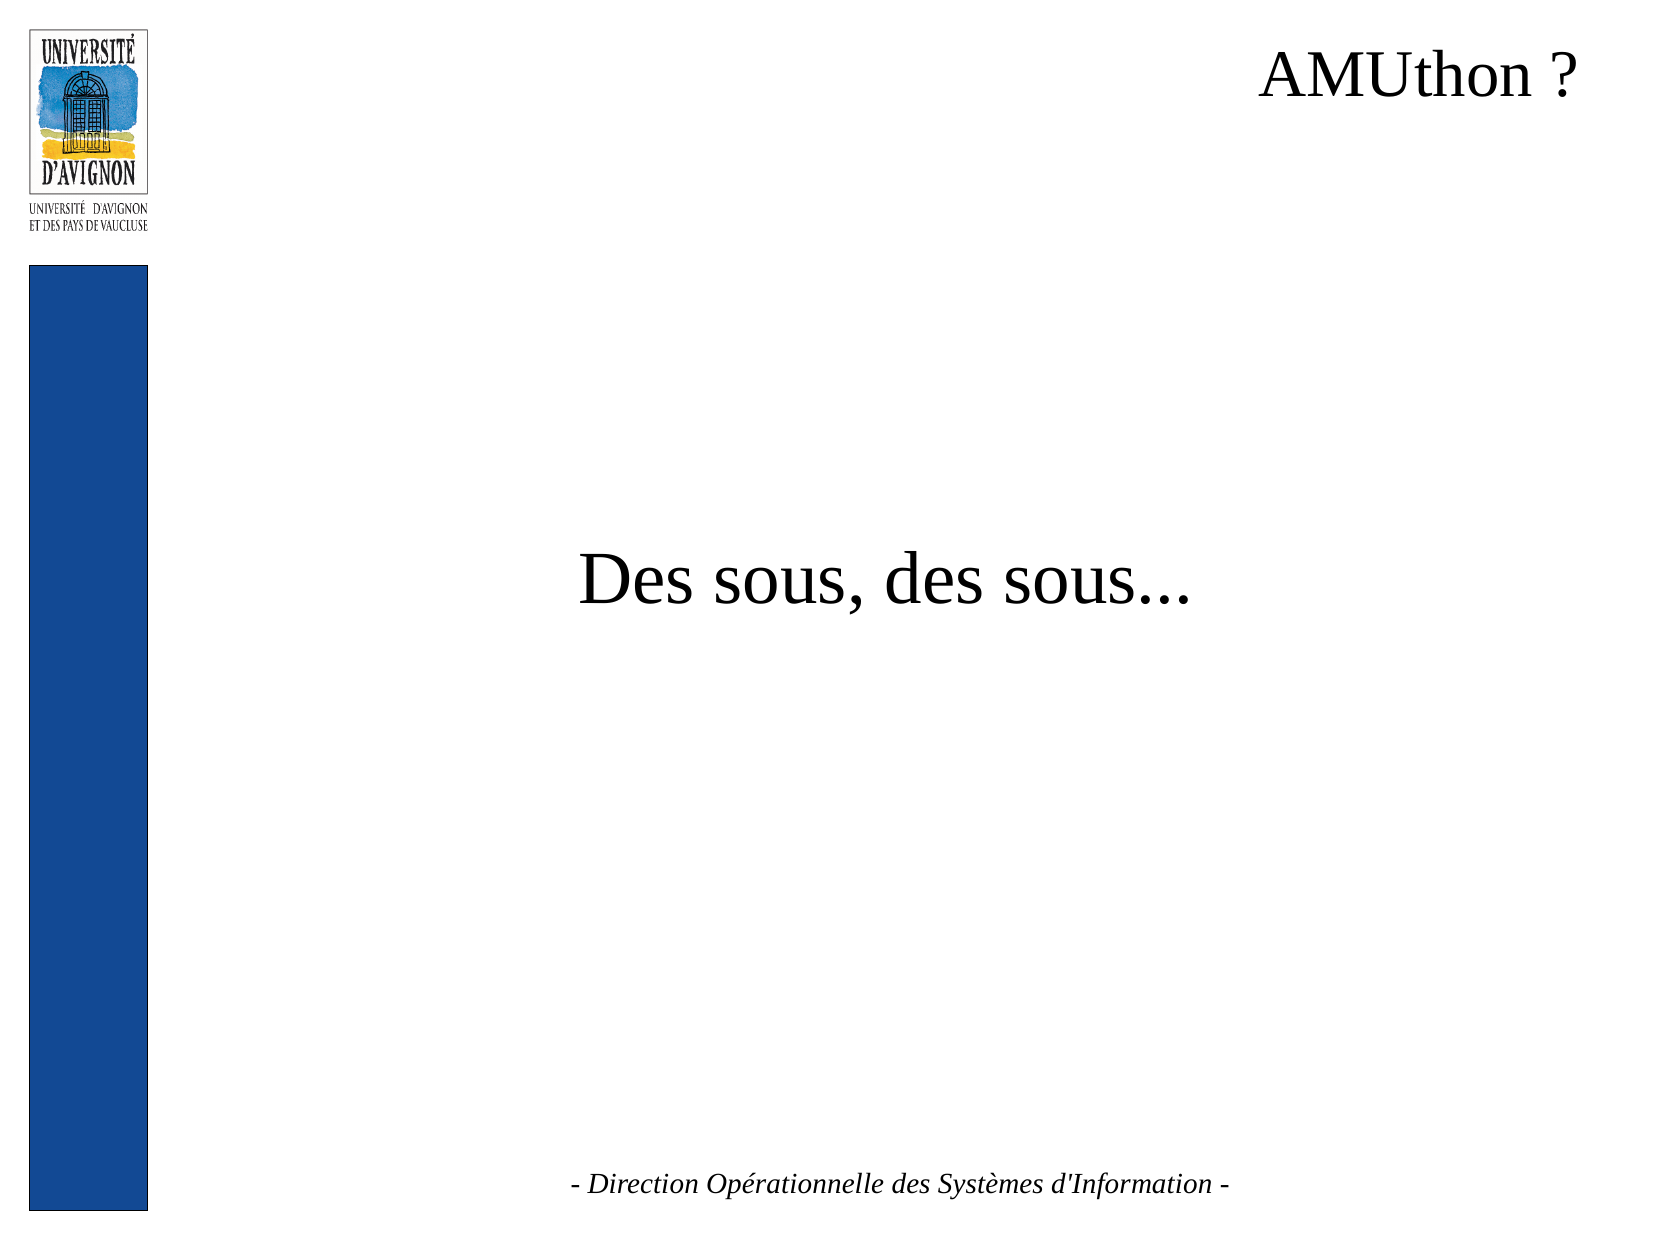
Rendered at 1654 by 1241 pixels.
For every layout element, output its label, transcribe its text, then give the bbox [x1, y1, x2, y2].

text_box AMUthon ? [177, 29, 1595, 119]
text_box [29, 265, 148, 1211]
text_box - Direction Opérationnelle des Systèmes d'Information - [236, 1160, 1566, 1208]
picture [29, 29, 148, 236]
text_box Des sous, des sous... [236, 265, 1536, 628]
